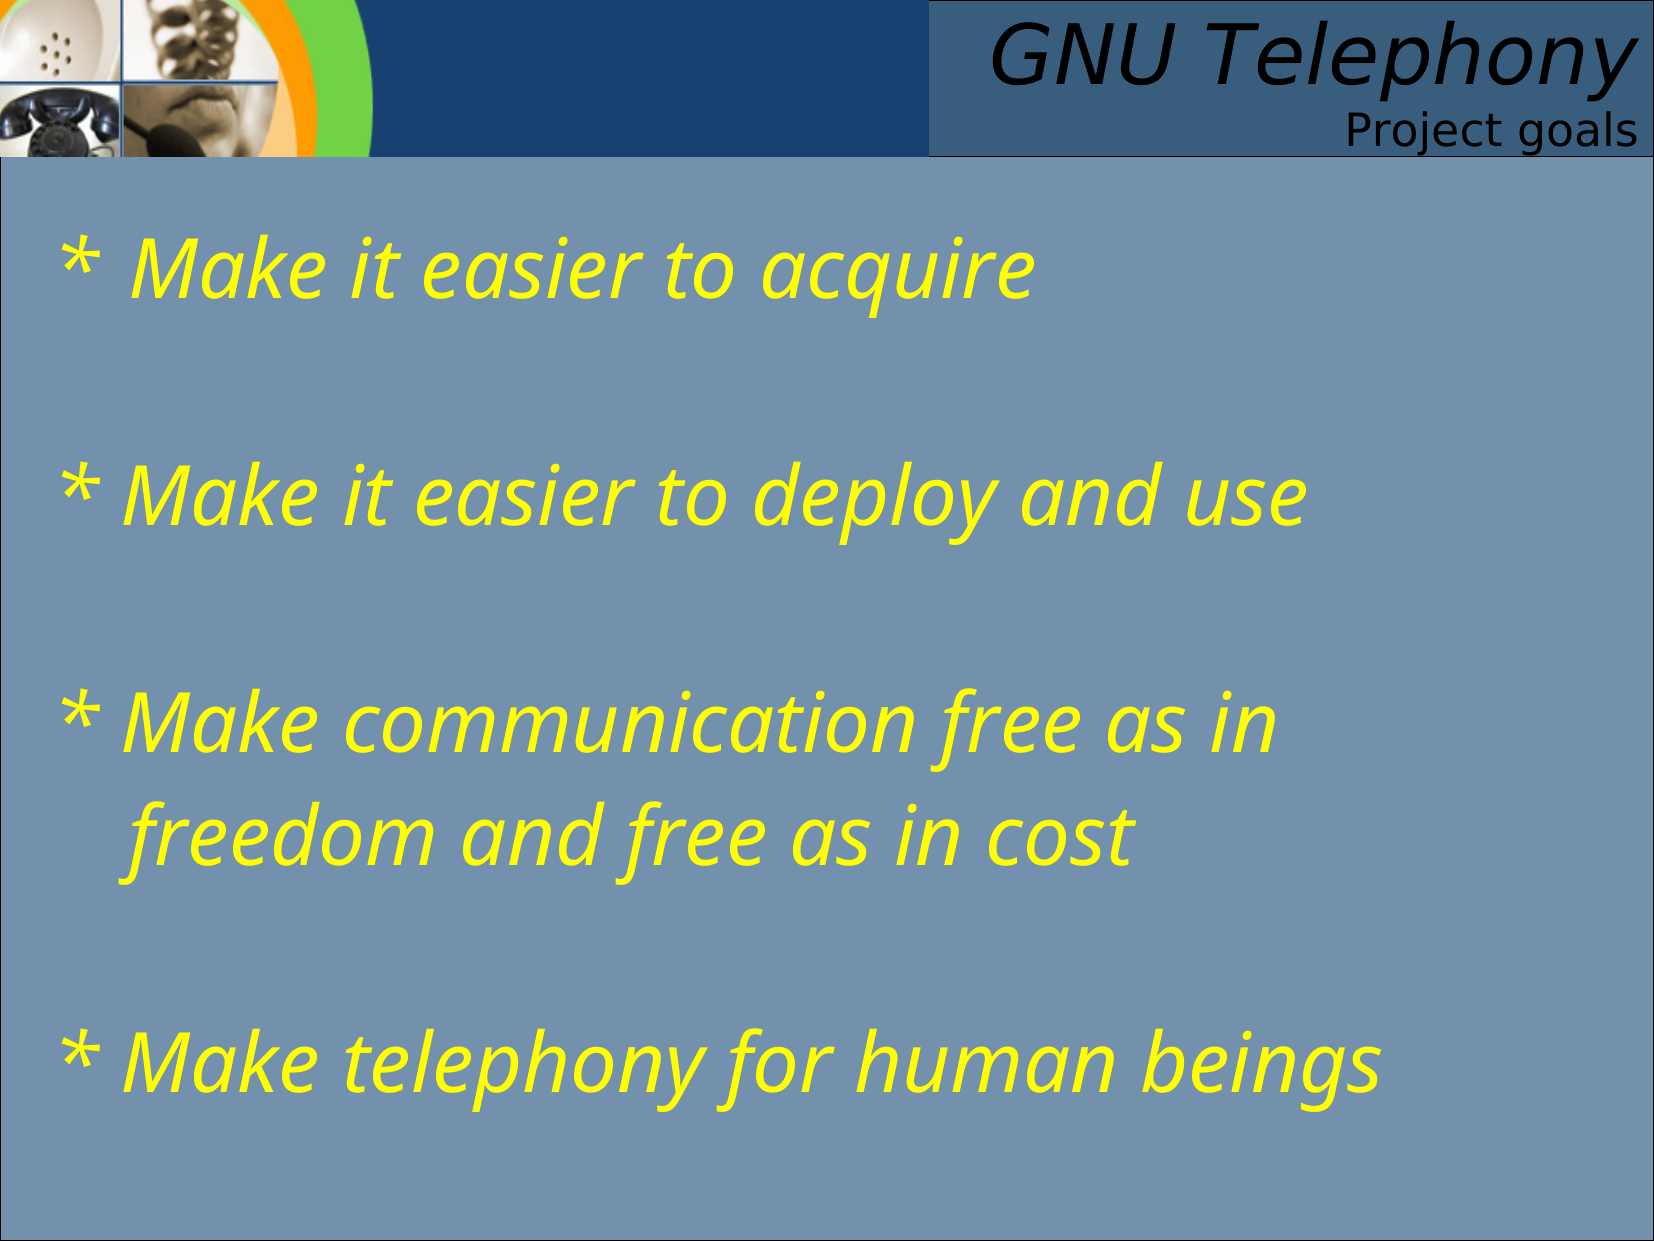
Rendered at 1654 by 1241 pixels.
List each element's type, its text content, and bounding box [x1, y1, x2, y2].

text_box GNU Telephony Project goals [941, 0, 1654, 169]
picture [0, 0, 929, 157]
text_box [0, 0, 1654, 1241]
text_box * Make it easier to acquire * Make it easier to deploy and use * Make communication free as in freedom and free as in cost * Make telephony for human beings [38, 202, 1563, 1091]
